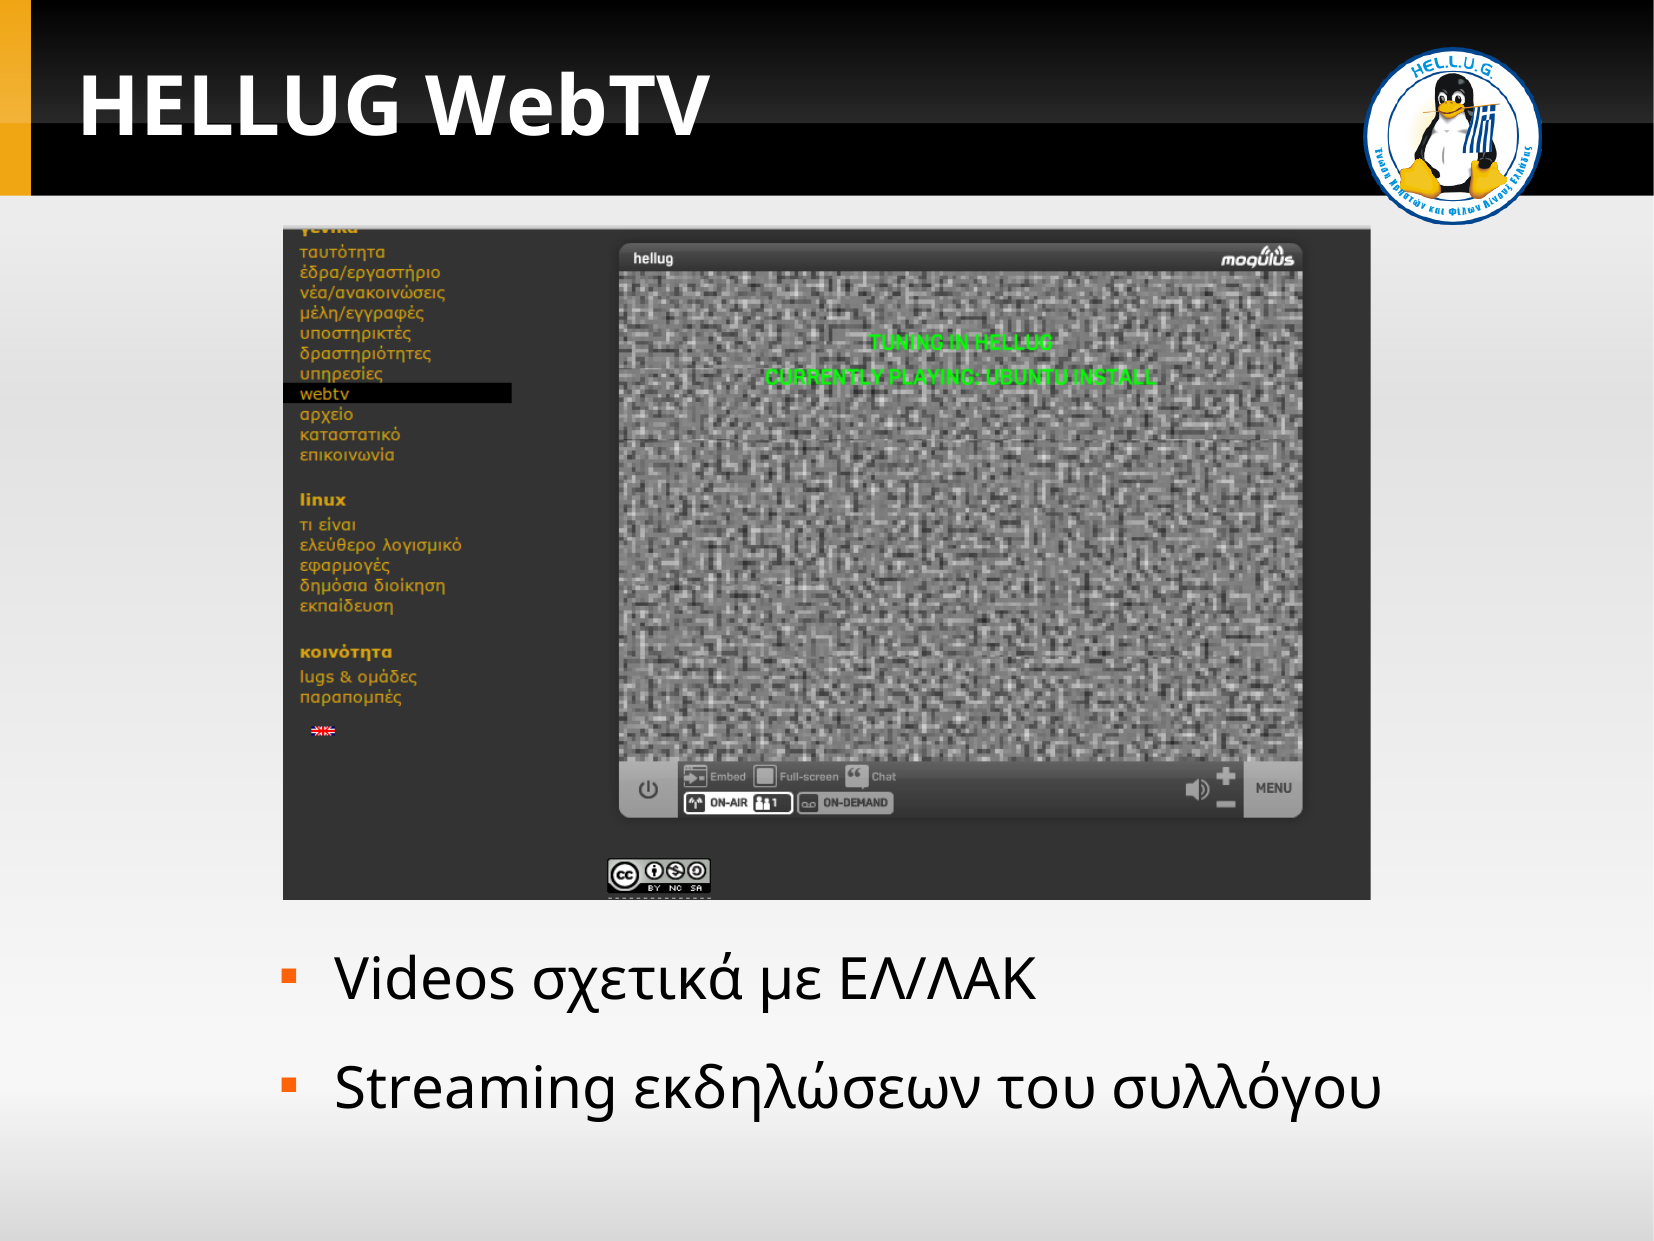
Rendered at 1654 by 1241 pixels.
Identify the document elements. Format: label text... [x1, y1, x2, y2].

picture [0, 0, 1654, 1241]
list Videos σχετικά με ΕΛ/ΛΑΚ Streaming εκδηλώσεων του συλλόγου [263, 937, 1501, 1194]
title HELLUG WebTV [76, 0, 1565, 208]
